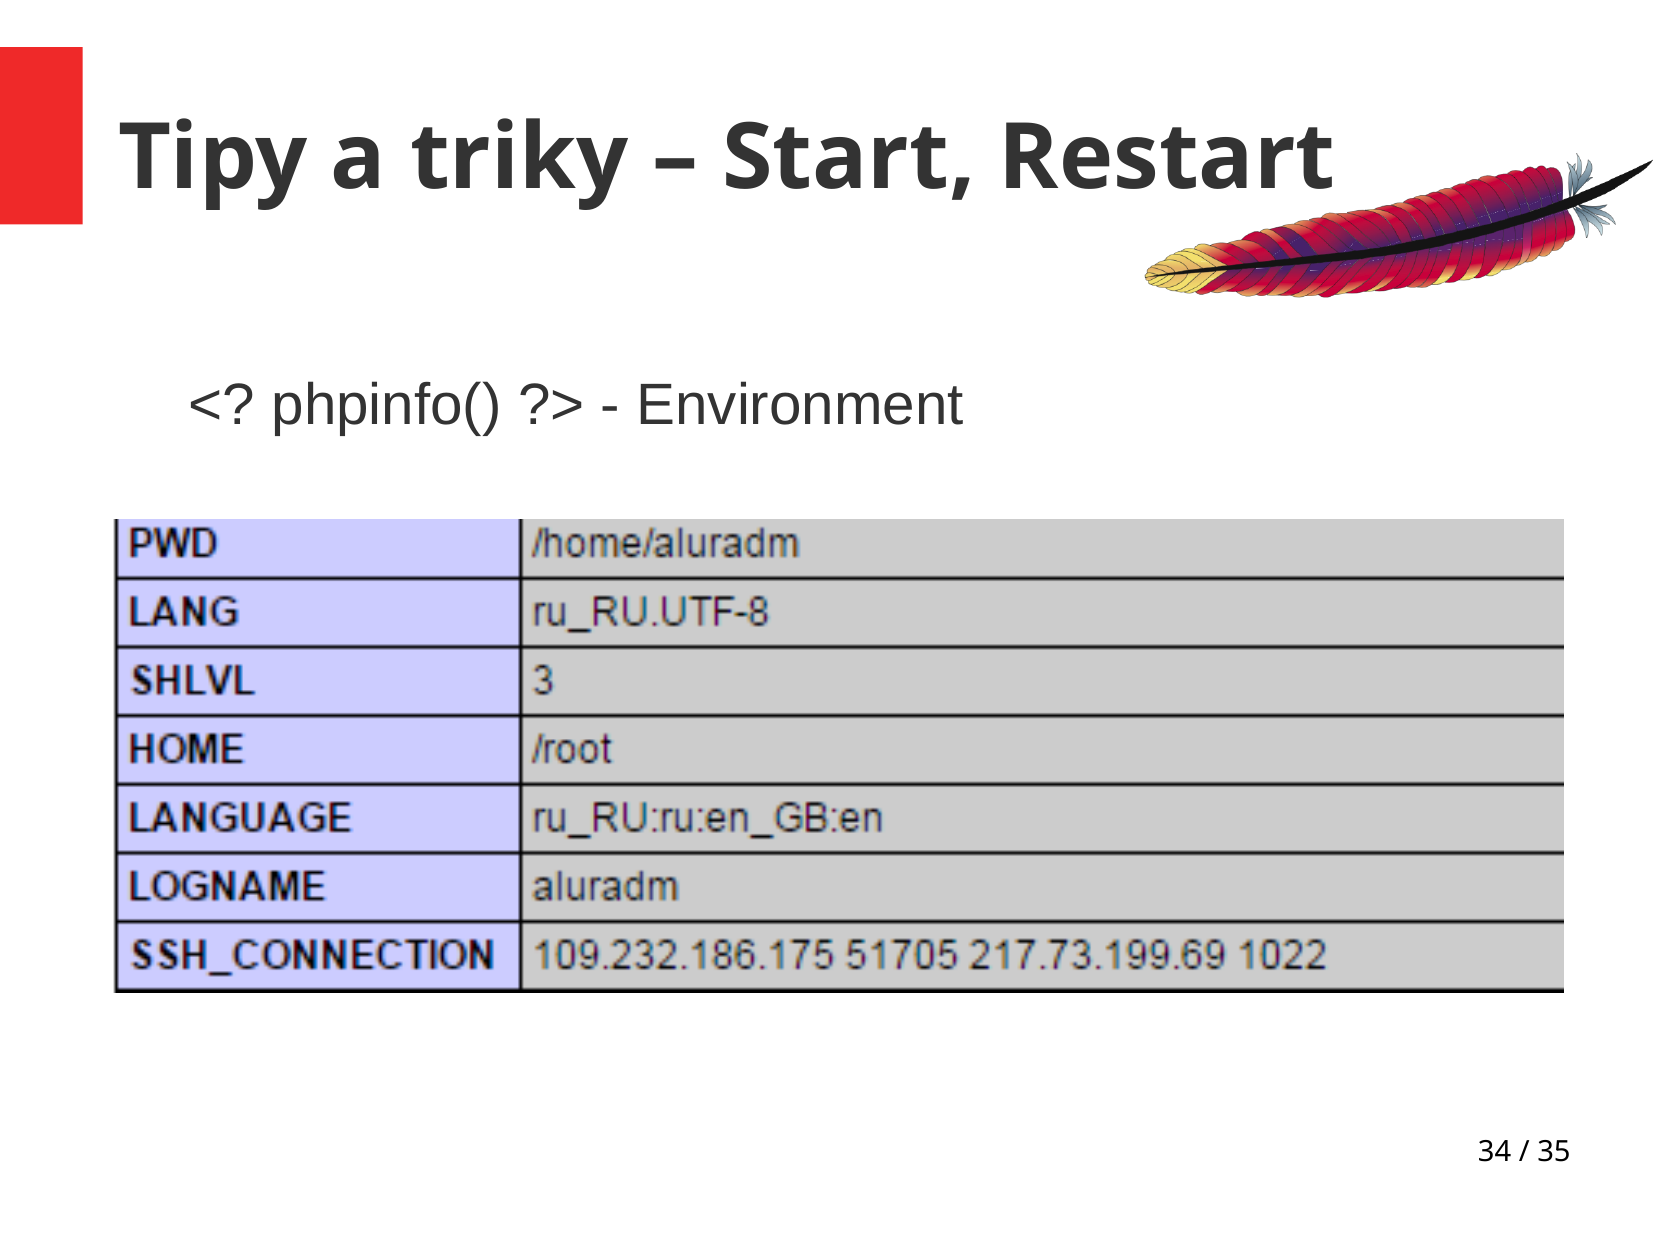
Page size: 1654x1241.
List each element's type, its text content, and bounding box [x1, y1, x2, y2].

list <? phpinfo() ?> - Environment [118, 372, 1536, 479]
picture [1144, 153, 1654, 298]
picture [106, 519, 1564, 993]
title Tipy a triky – Start, Restart [118, 49, 1571, 257]
